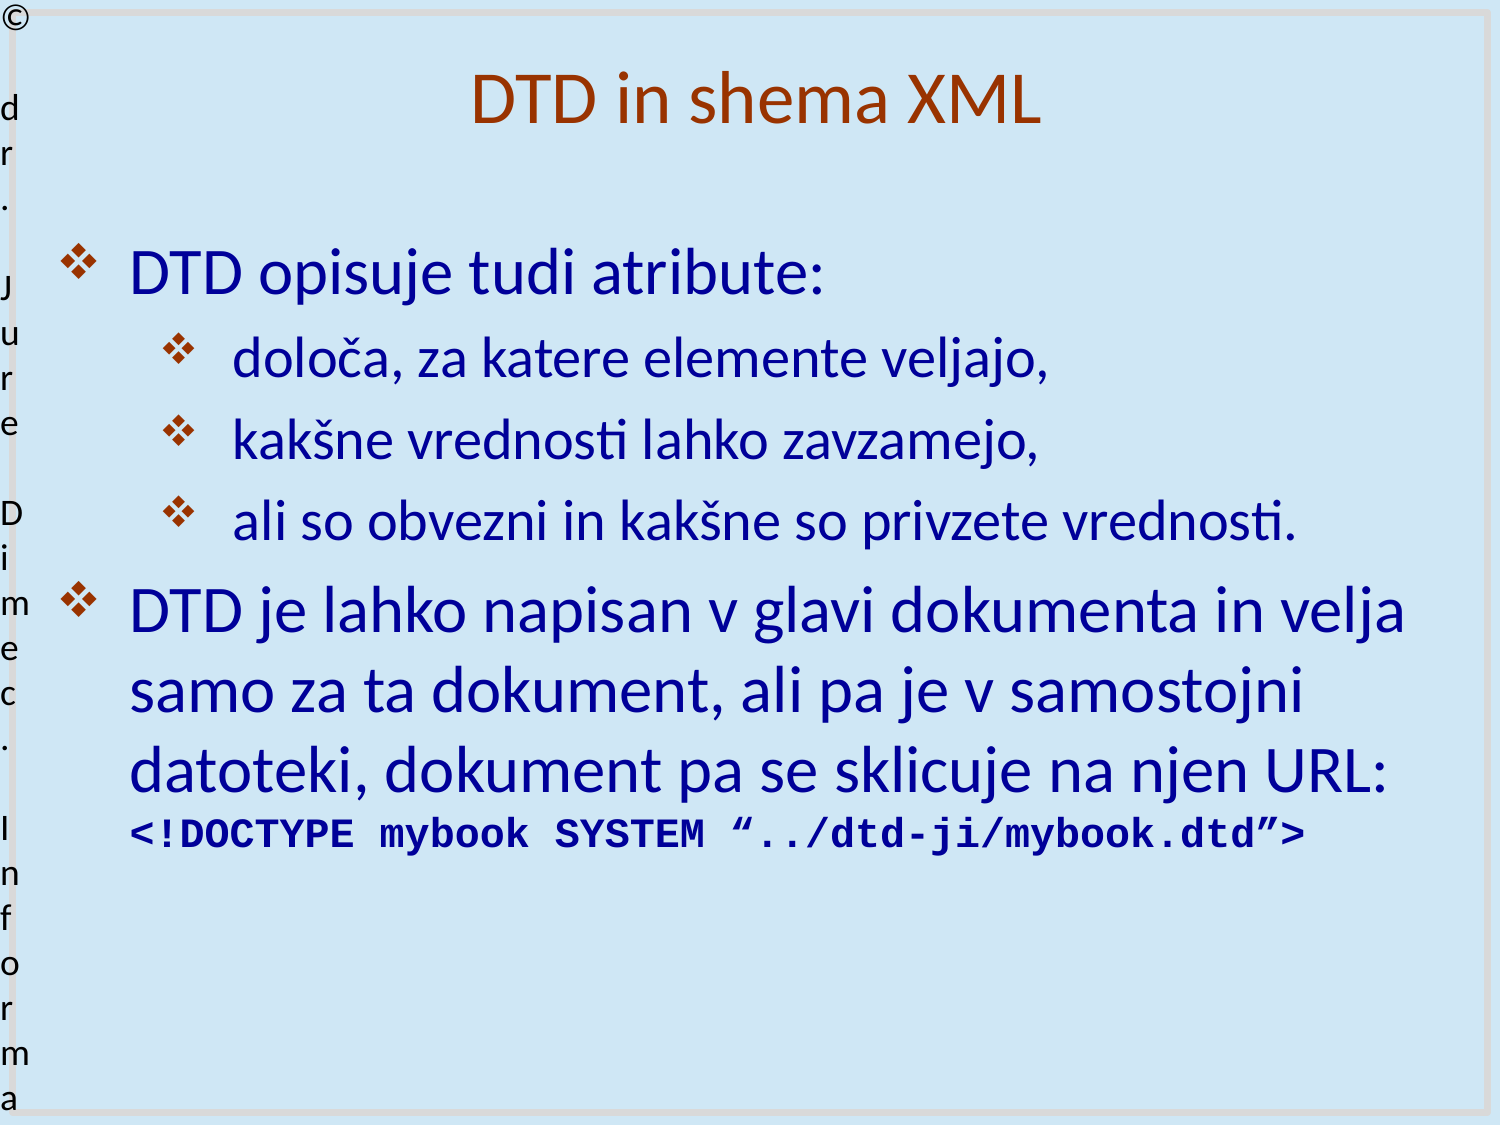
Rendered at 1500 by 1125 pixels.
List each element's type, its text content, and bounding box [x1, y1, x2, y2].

title DTD in shema XML [37, 37, 1475, 150]
list DTD opisuje tudi atribute: določa, za katere elemente veljajo, kakšne vrednosti lahko zavzamejo, ali so obvezni in kakšne so privzete vrednosti. DTD je lahko napisan v glavi dokumenta in velja samo za ta dokument, ali pa je v samostojni datoteki, dokument pa se sklicuje na njen URL: <!DOCTYPE mybook SYSTEM “../dtd-ji/mybook.dtd”> [41, 220, 1471, 1035]
